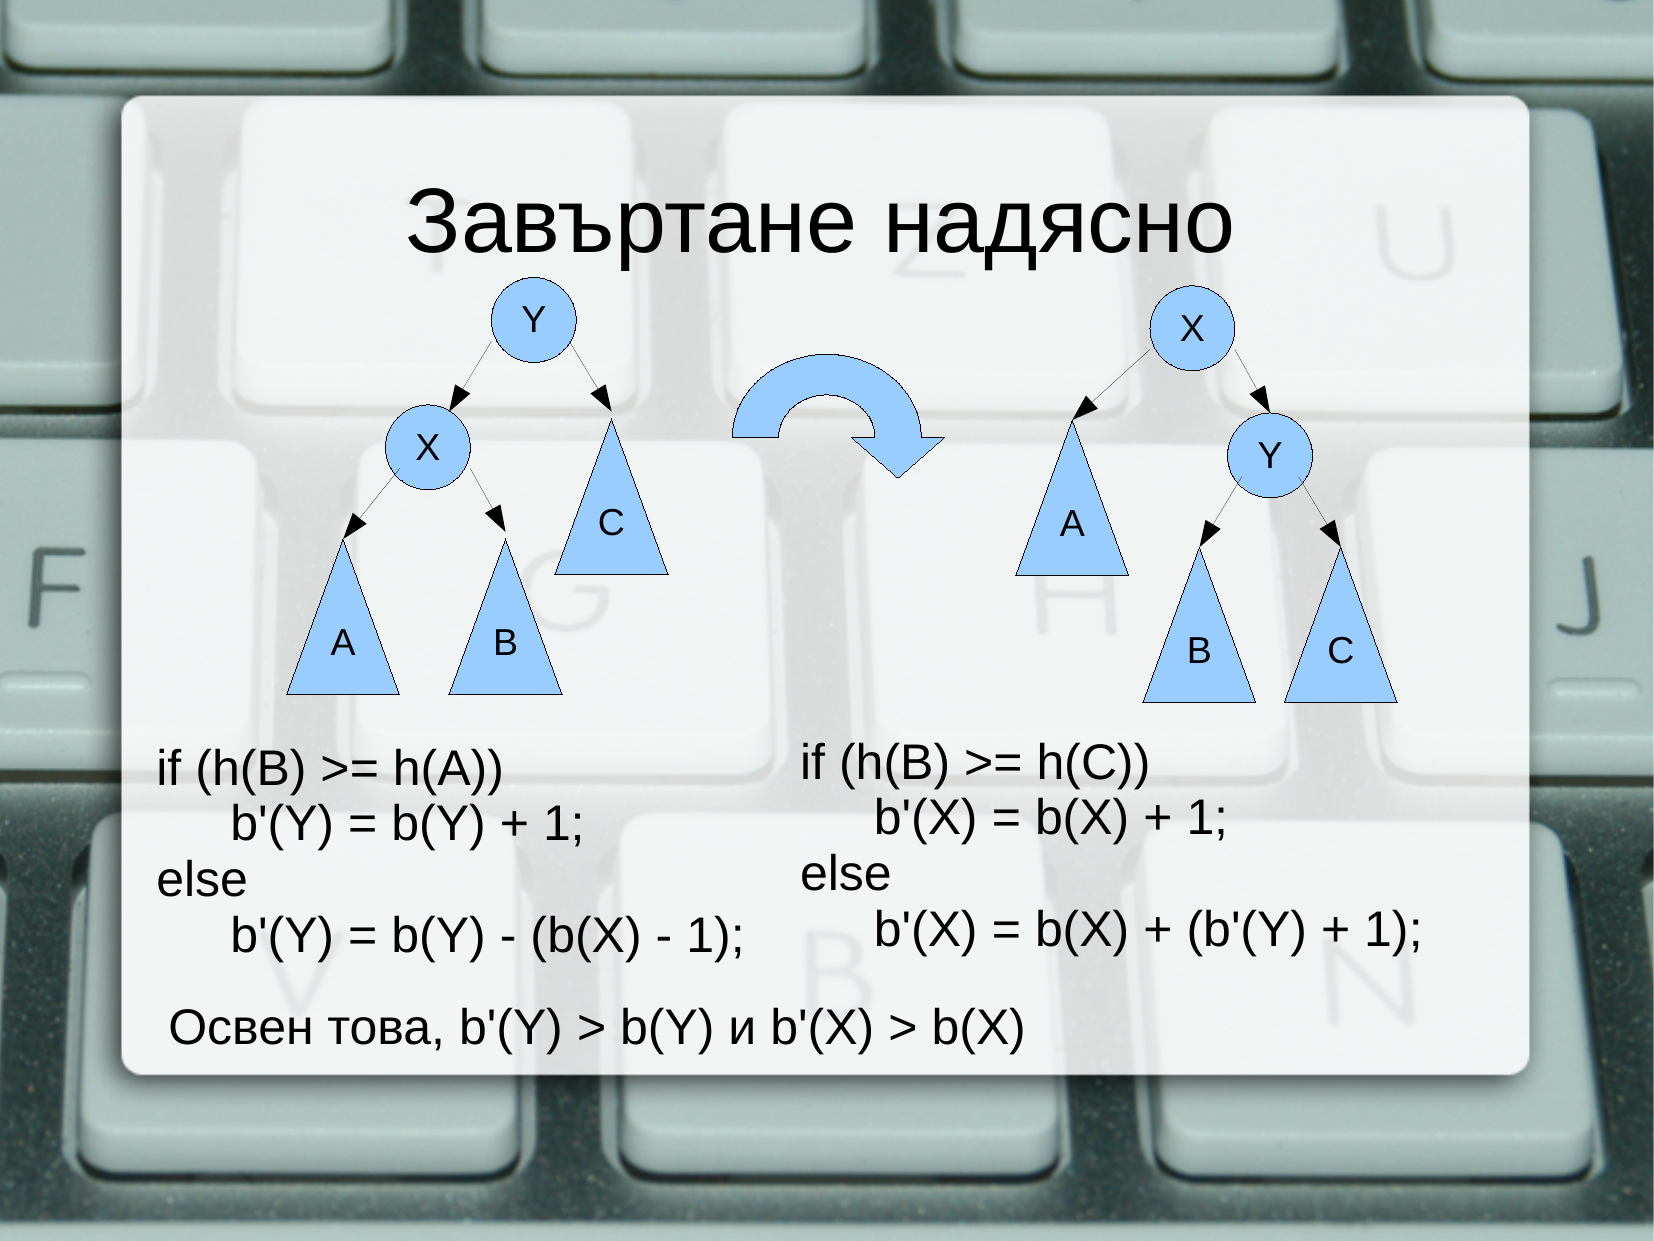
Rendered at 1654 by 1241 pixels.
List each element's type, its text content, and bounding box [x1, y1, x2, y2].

text_box if (h(B) >= h(A)) b'(Y) = b(Y) + 1; else b'(Y) = b(Y) - (b(X) - 1); [141, 732, 780, 986]
text_box C [1284, 547, 1398, 703]
text_box X [385, 404, 471, 490]
text_box [732, 354, 945, 478]
text_box X [1149, 285, 1235, 371]
text_box B [448, 538, 563, 695]
text_box B [1142, 548, 1256, 703]
text_box if (h(B) >= h(C)) b'(X) = b(X) + 1; else b'(X) = b(X) + (b'(Y) + 1); [785, 726, 1453, 981]
text_box Y [491, 277, 577, 363]
text_box A [1015, 420, 1129, 576]
text_box C [554, 418, 669, 575]
text_box Y [1227, 412, 1313, 498]
text_box A [286, 539, 400, 695]
text_box Освен това, b'(Y) > b(Y) и b'(X) > b(X) [153, 992, 1042, 1064]
title Завъртане надясно [135, 117, 1506, 325]
picture [0, 0, 1654, 1241]
